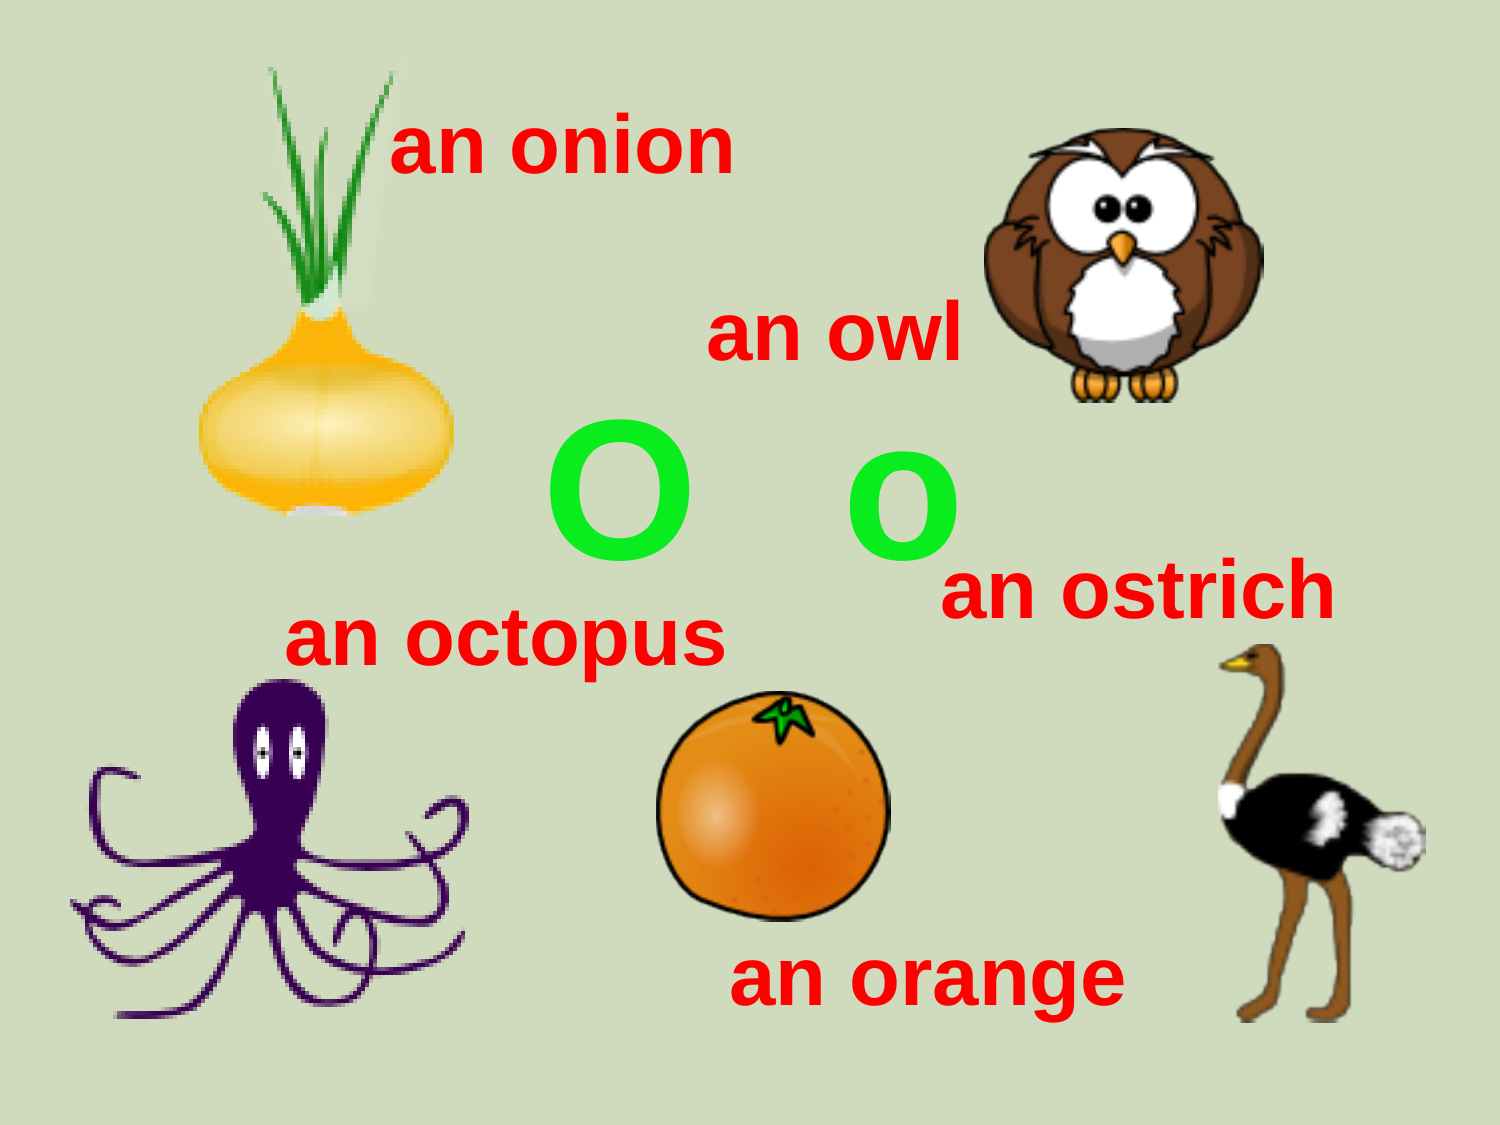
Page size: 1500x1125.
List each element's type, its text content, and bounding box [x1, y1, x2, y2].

picture [199, 58, 454, 516]
text_box an owl [691, 269, 1008, 385]
text_box O o [879, 470, 928, 542]
text_box O o [527, 351, 1278, 607]
picture [70, 679, 469, 1019]
text_box an octopus [269, 574, 762, 690]
text_box an onion [374, 82, 786, 198]
picture [1218, 644, 1426, 1023]
picture [984, 128, 1264, 403]
text_box an orange [714, 914, 1196, 1030]
picture [656, 691, 891, 922]
text_box an ostrich [925, 527, 1395, 643]
